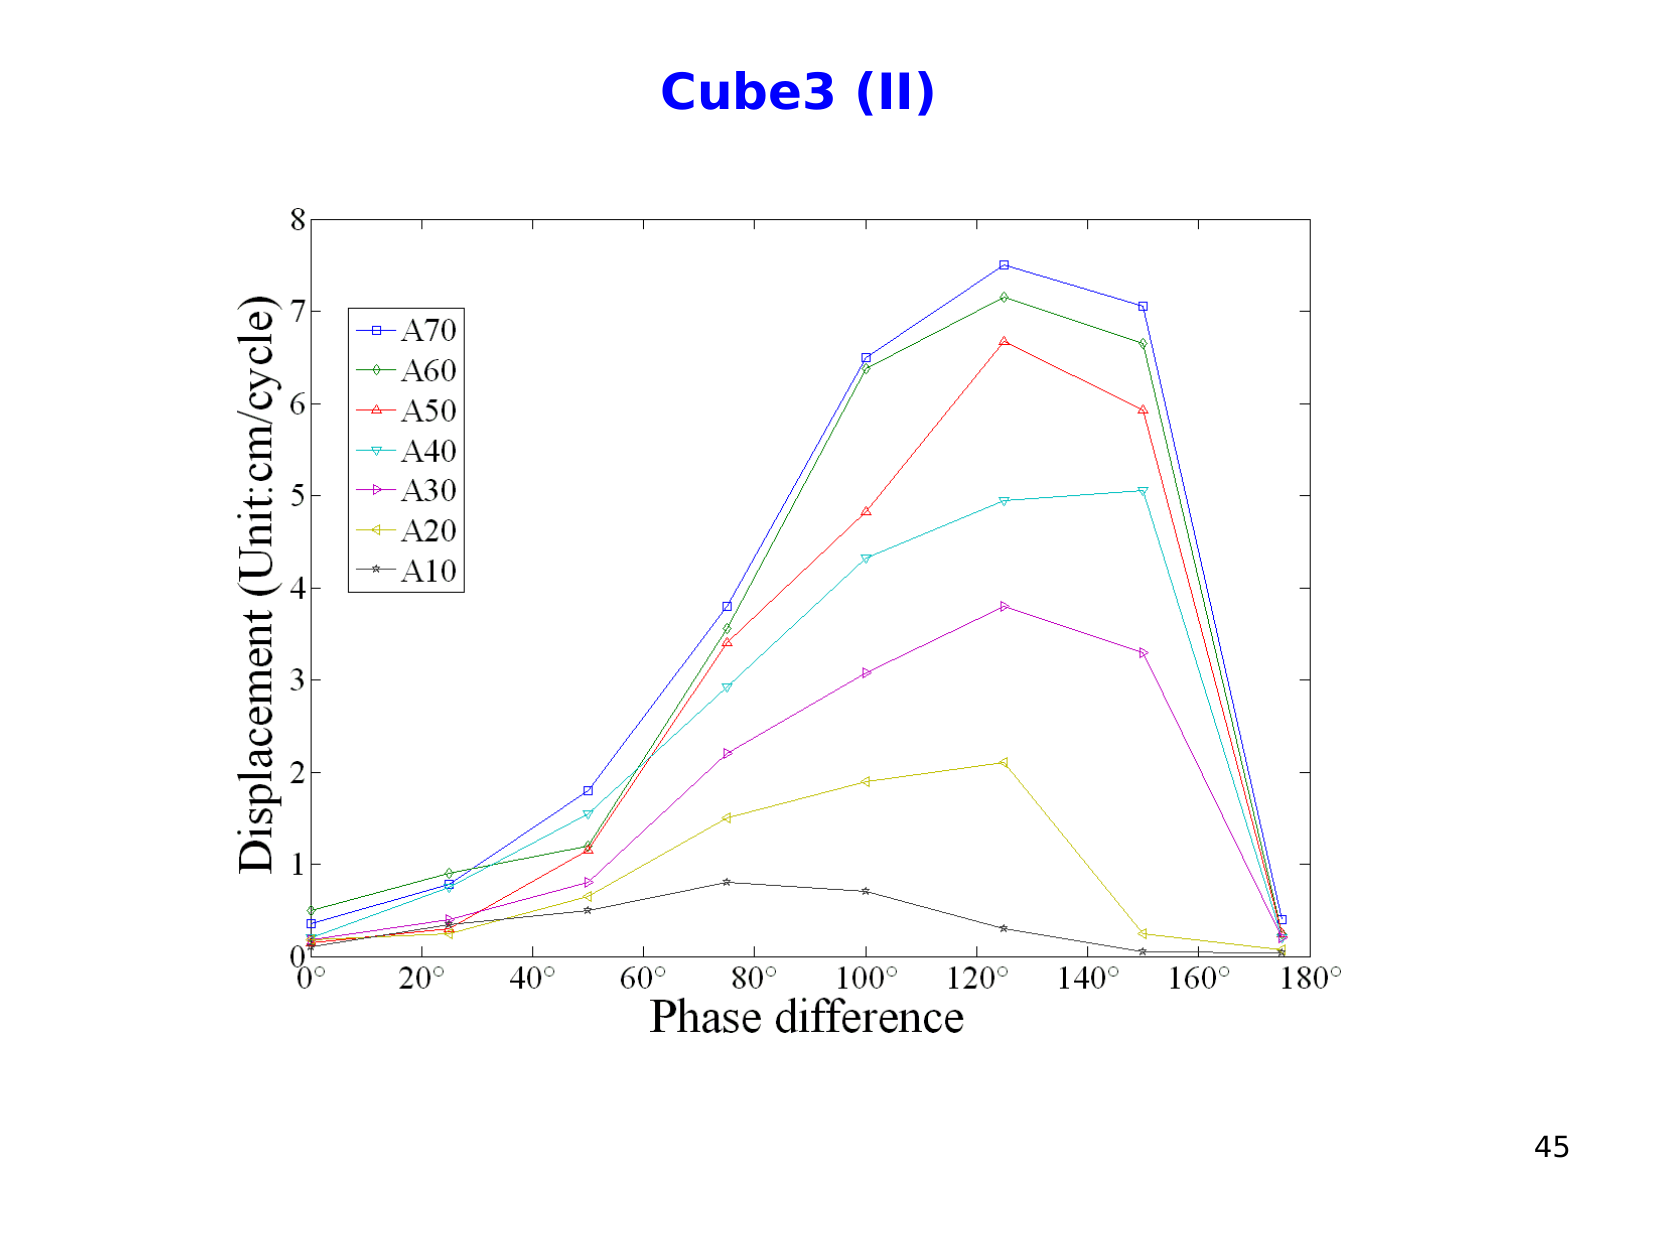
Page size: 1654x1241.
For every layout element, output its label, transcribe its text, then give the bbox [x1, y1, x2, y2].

text_box Cube3 (II) [645, 55, 953, 129]
picture [224, 204, 1349, 1039]
